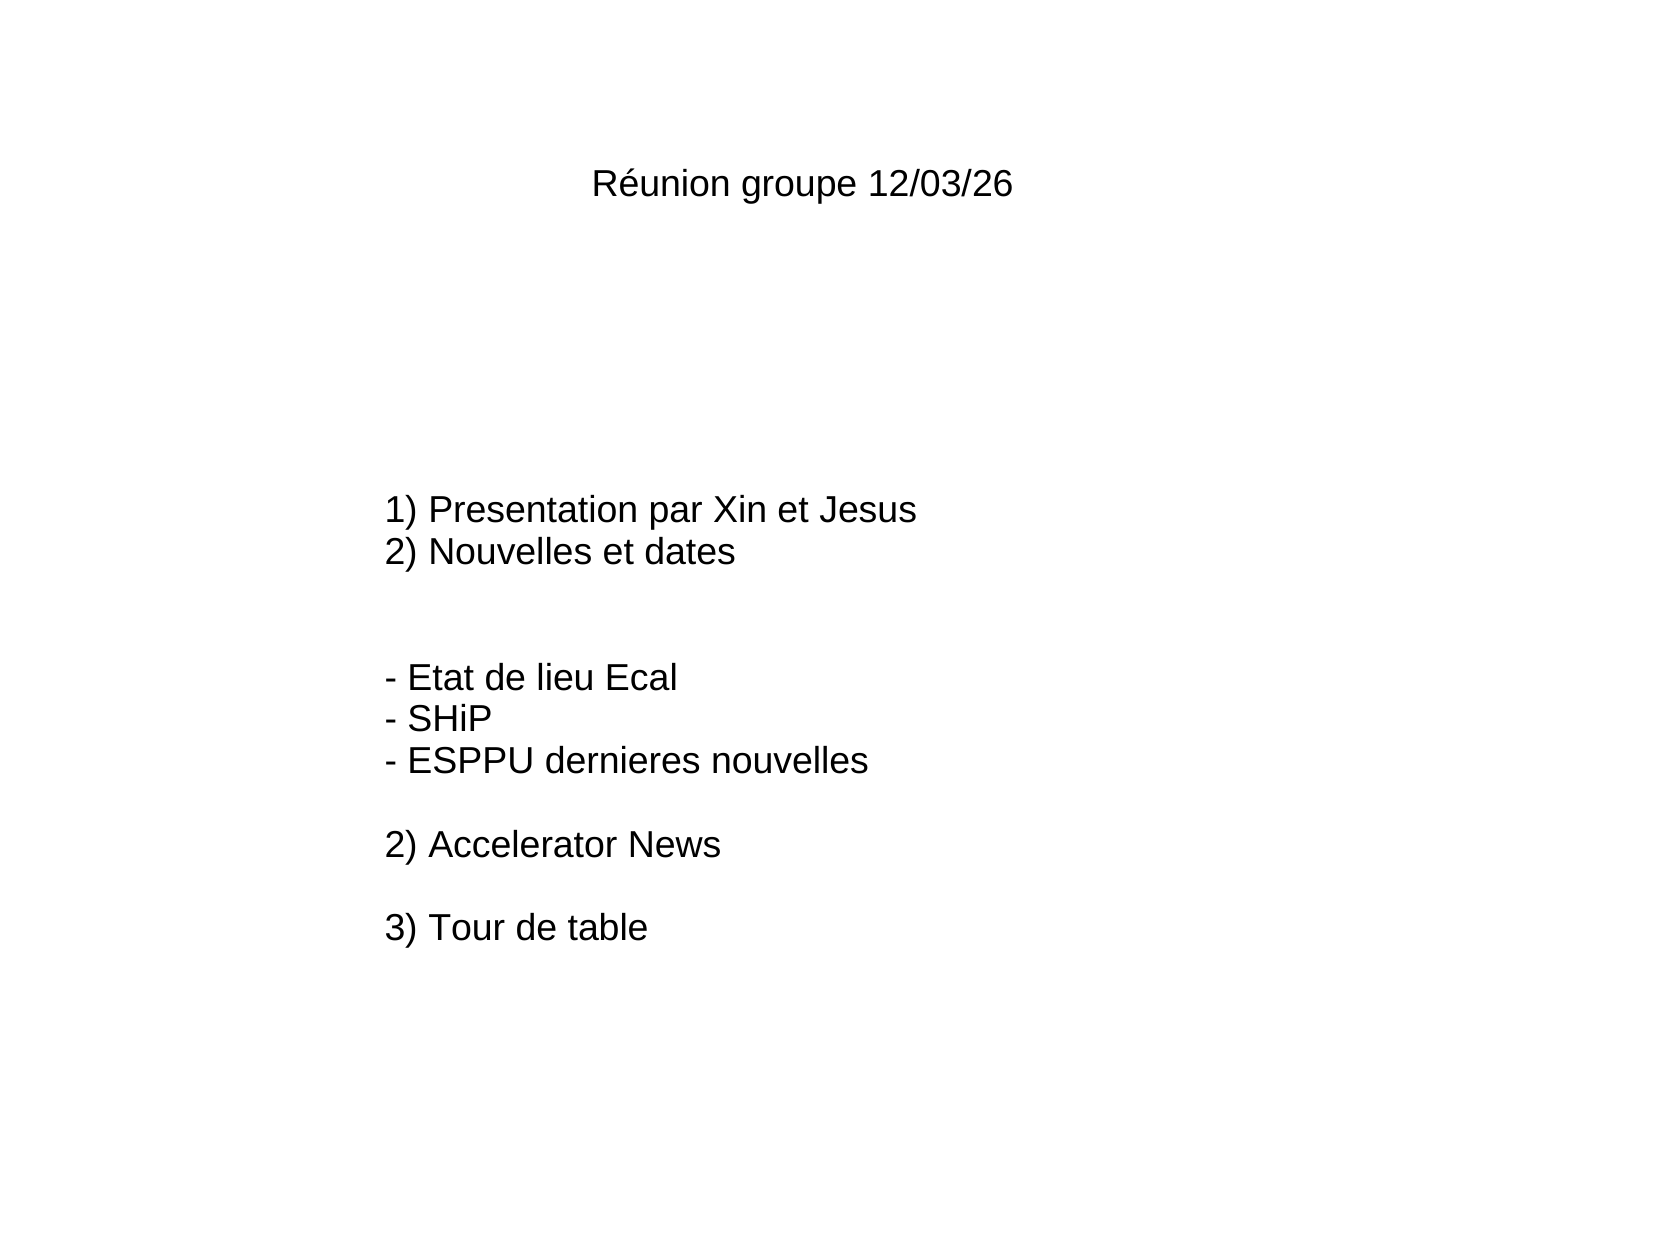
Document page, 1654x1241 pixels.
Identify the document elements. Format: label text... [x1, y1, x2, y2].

text_box 1) Presentation par Xin et Jesus 2) Nouvelles et dates - Etat de lieu Ecal - SHiP - ESPPU dernieres nouvelles 2) Accelerator News 3) Tour de table [369, 144, 1426, 916]
